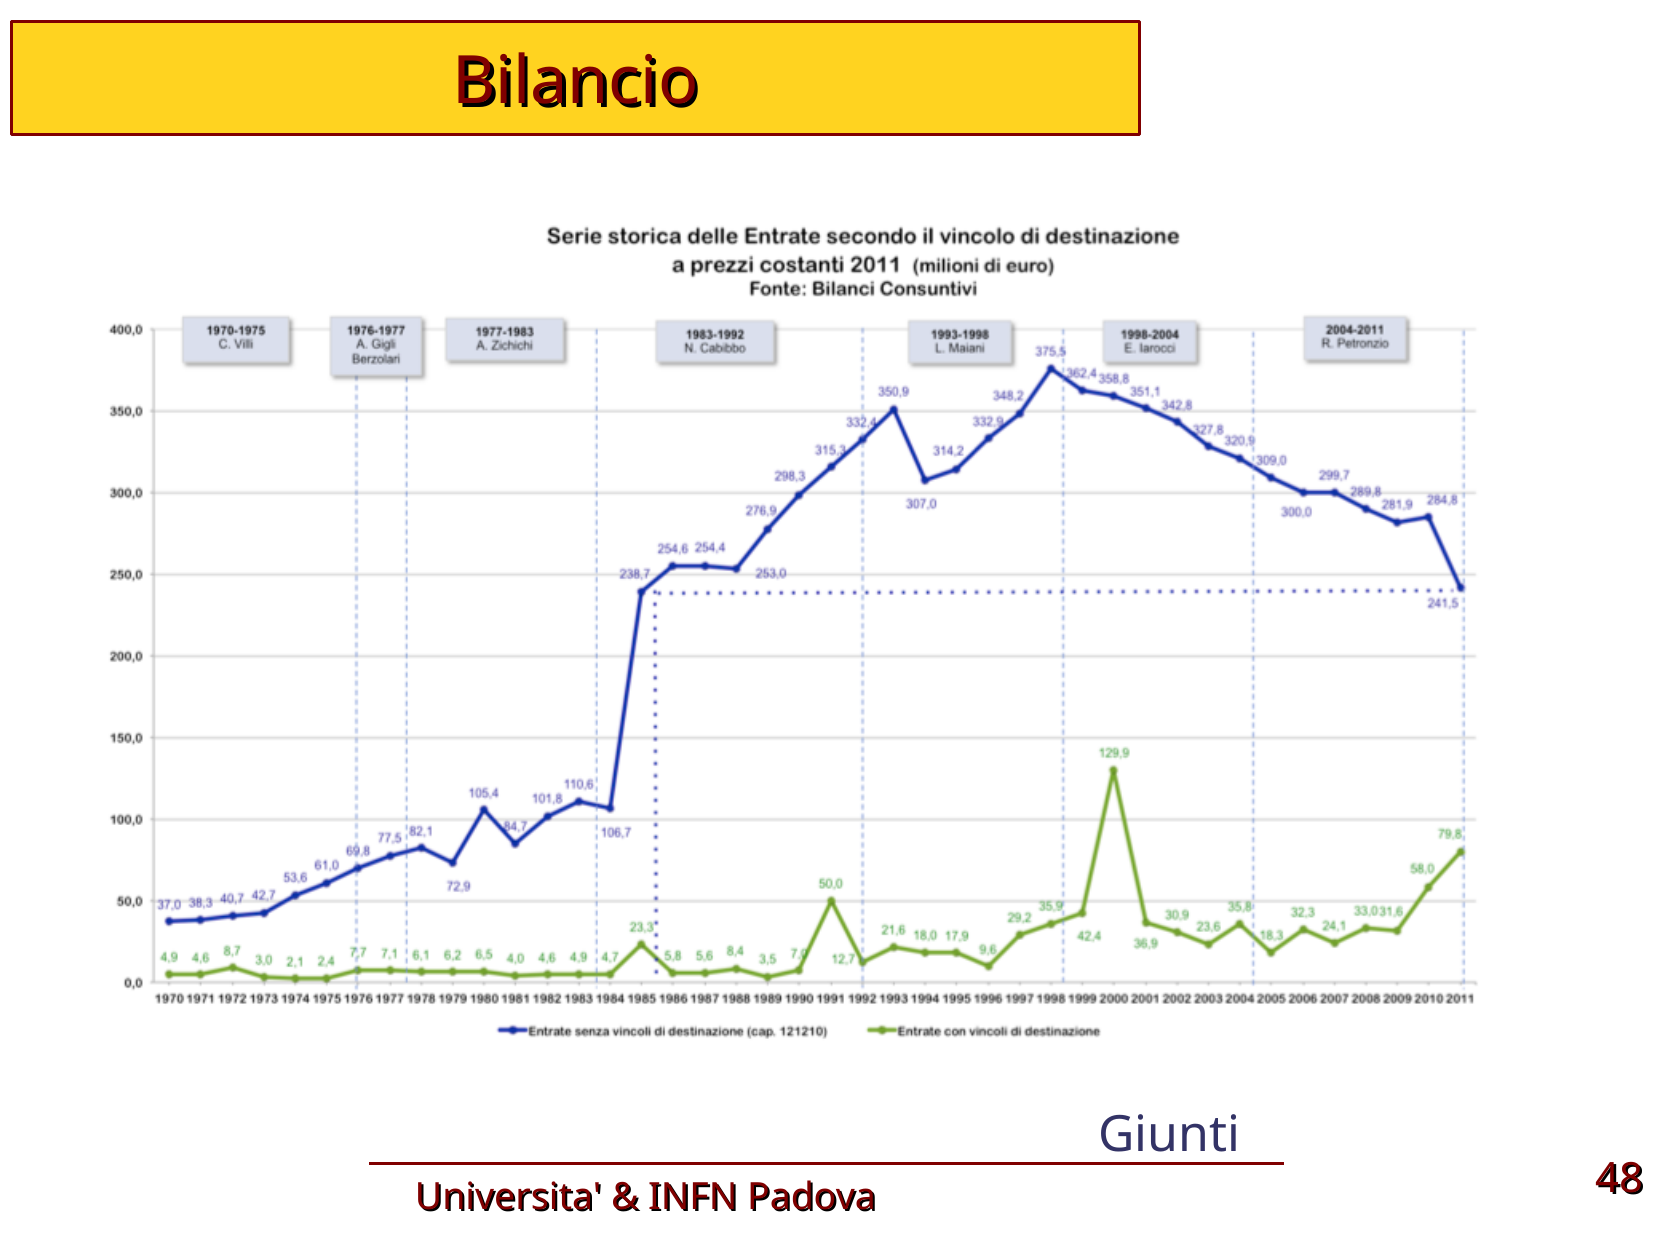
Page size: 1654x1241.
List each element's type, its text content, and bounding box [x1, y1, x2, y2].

title Bilancio [11, 21, 1140, 135]
picture [82, 167, 1542, 1123]
list Giunti [856, 1063, 1483, 1123]
